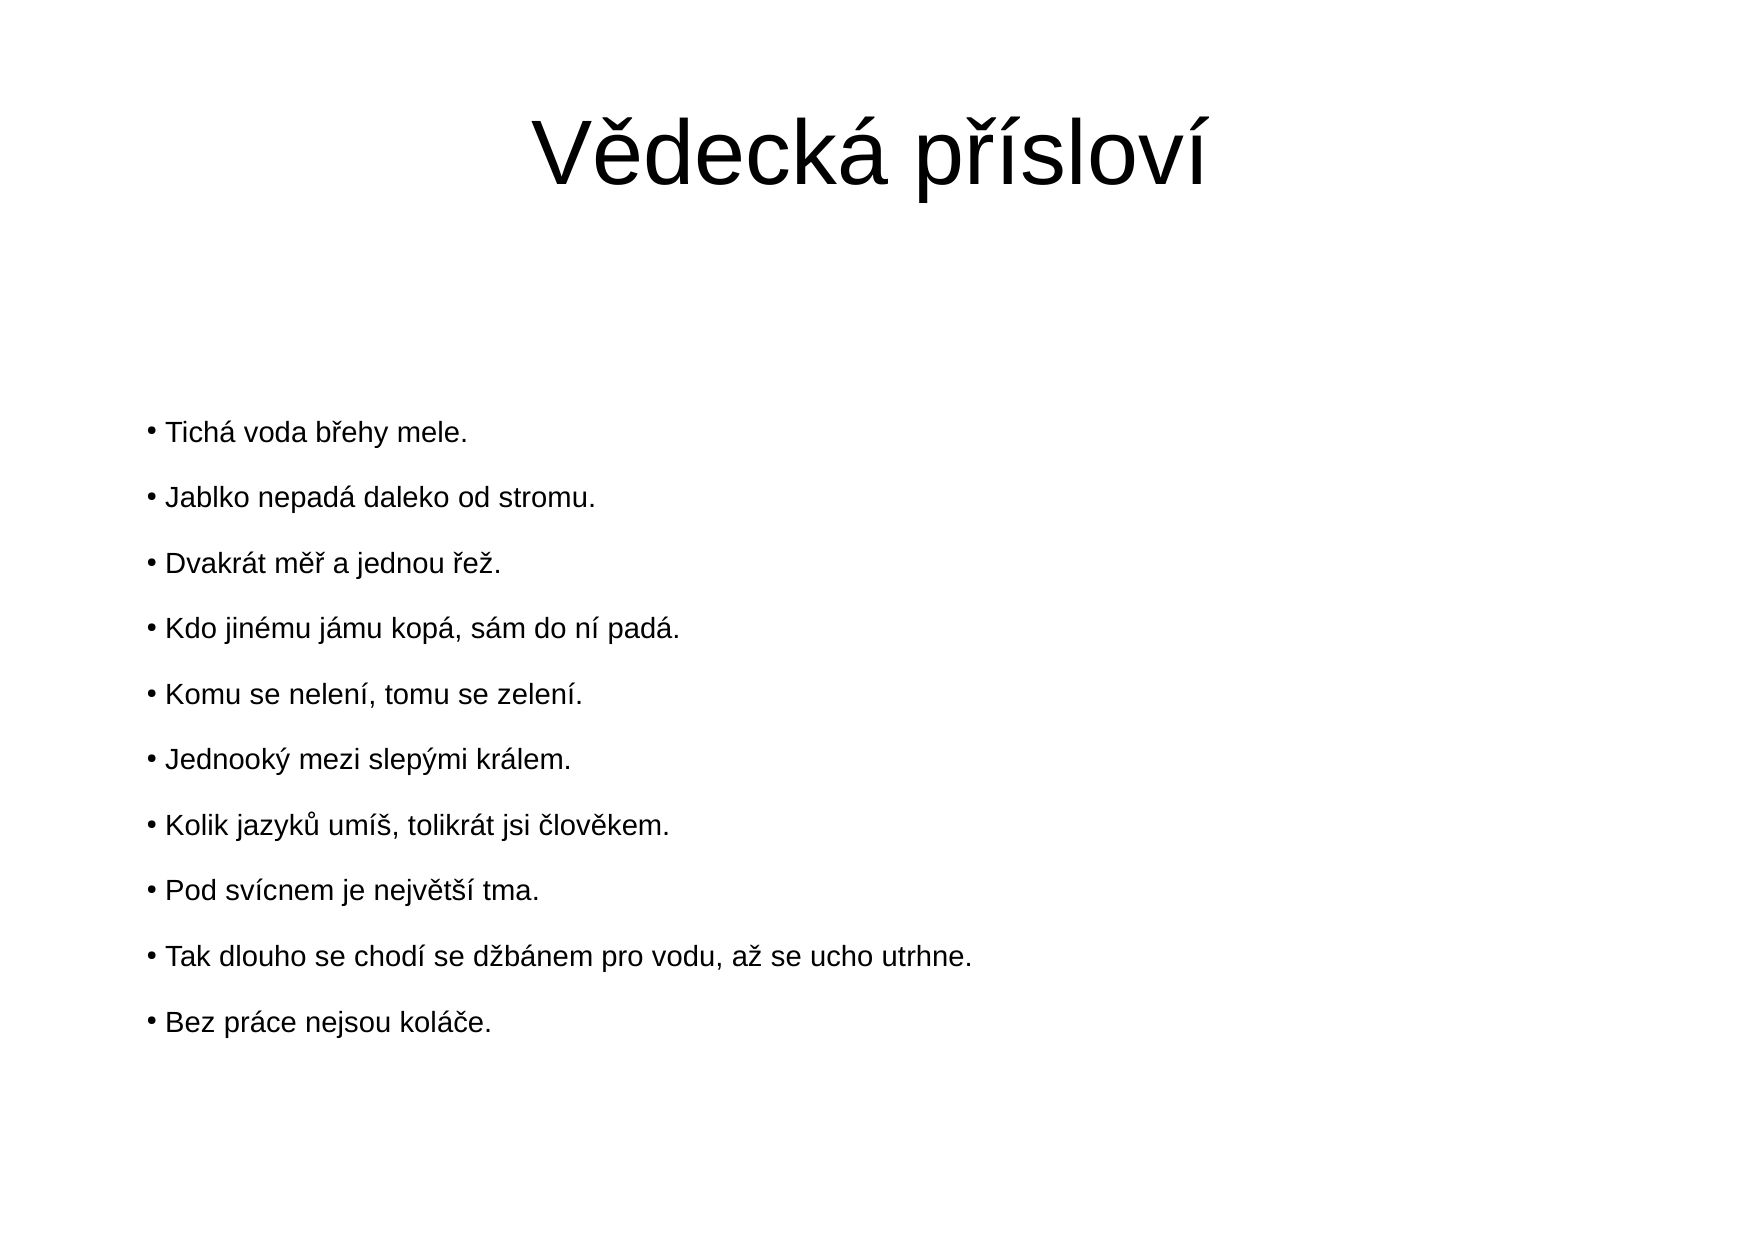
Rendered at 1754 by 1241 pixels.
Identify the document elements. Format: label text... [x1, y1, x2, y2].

title Vědecká přísloví [135, 58, 1608, 247]
text_box Tichá voda břehy mele. Jablko nepadá daleko od stromu. Dvakrát měř a jednou řež. Kdo jinému jámu kopá, sám do ní padá. Komu se nelení, tomu se zelení. Jednooký mezi slepými králem. Kolik jazyků umíš, tolikrát jsi člověkem. Pod svícnem je největší tma. Tak dlouho se chodí se džbánem pro vodu, až se ucho utrhne. Bez práce nejsou koláče. [146, 415, 1608, 1235]
